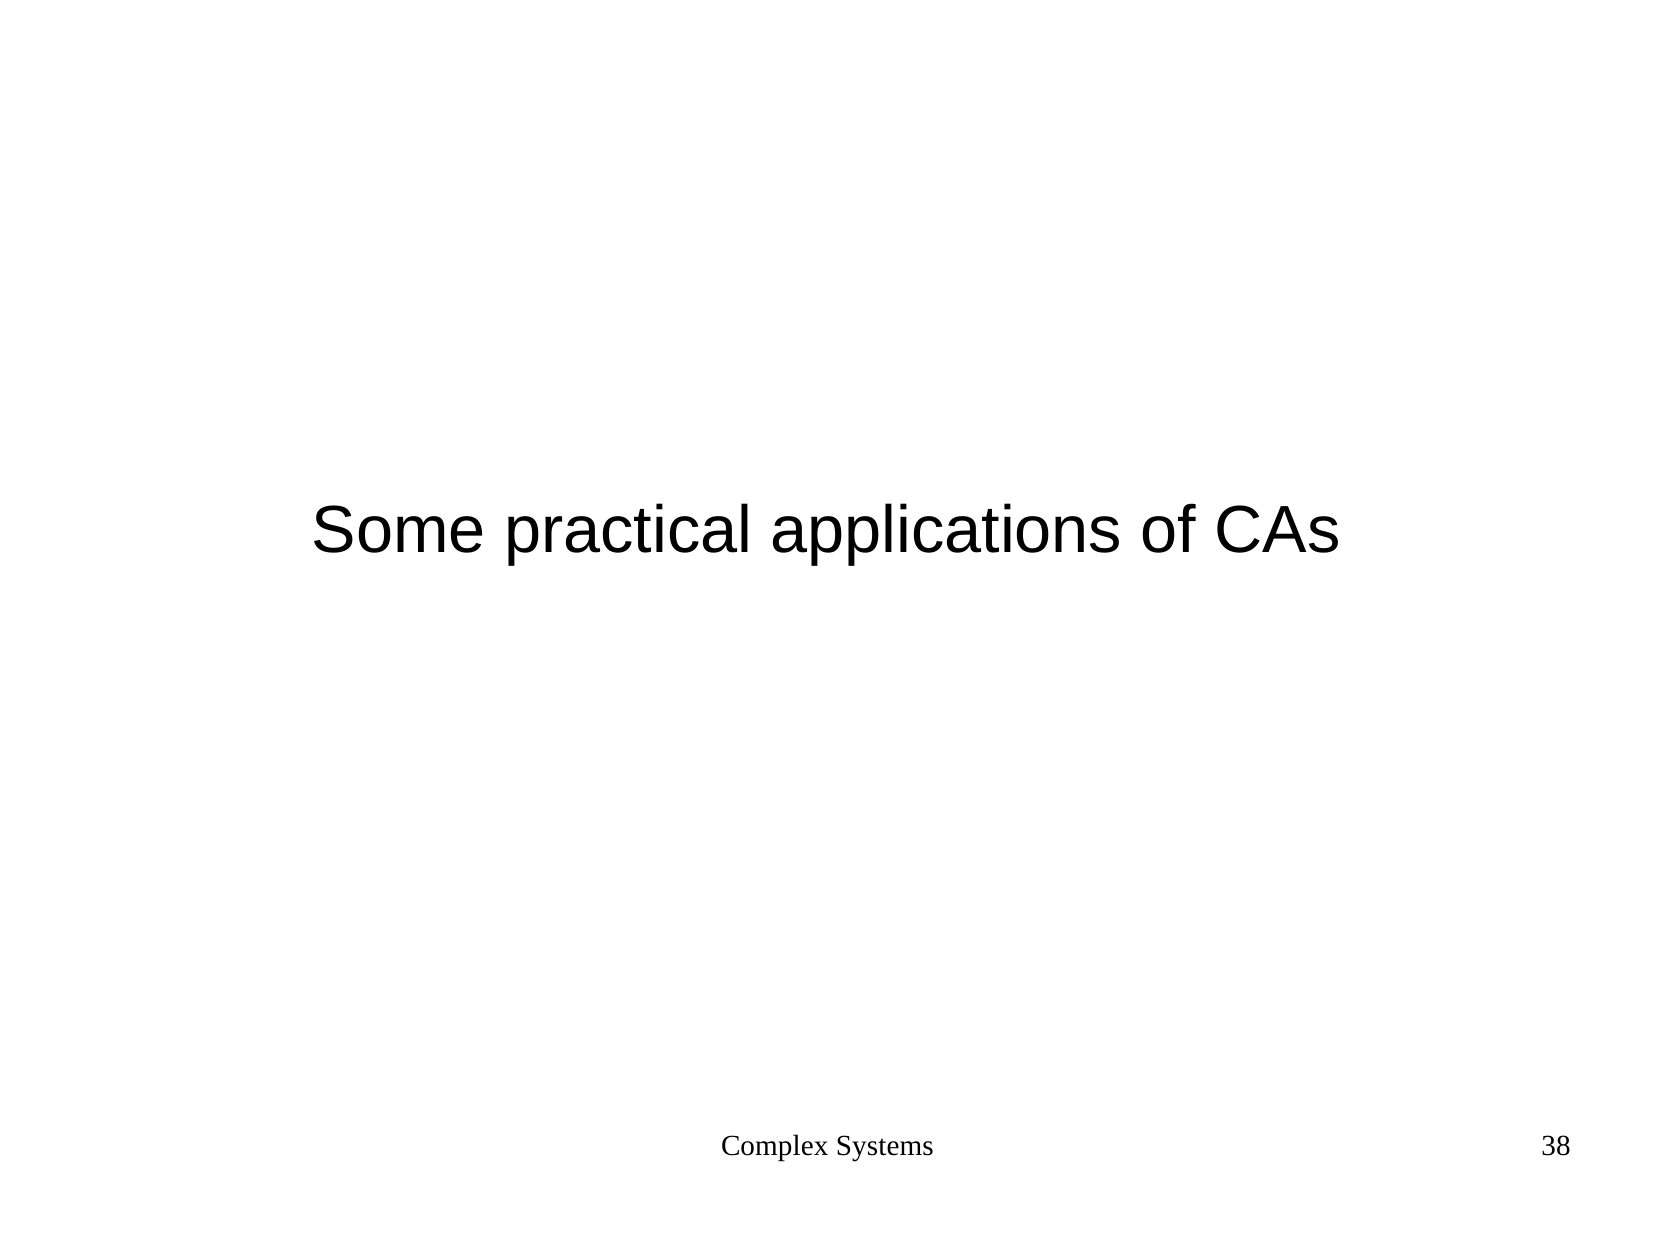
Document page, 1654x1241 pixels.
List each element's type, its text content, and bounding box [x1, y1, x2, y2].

subtitle Some practical applications of CAs [82, 49, 1571, 1109]
